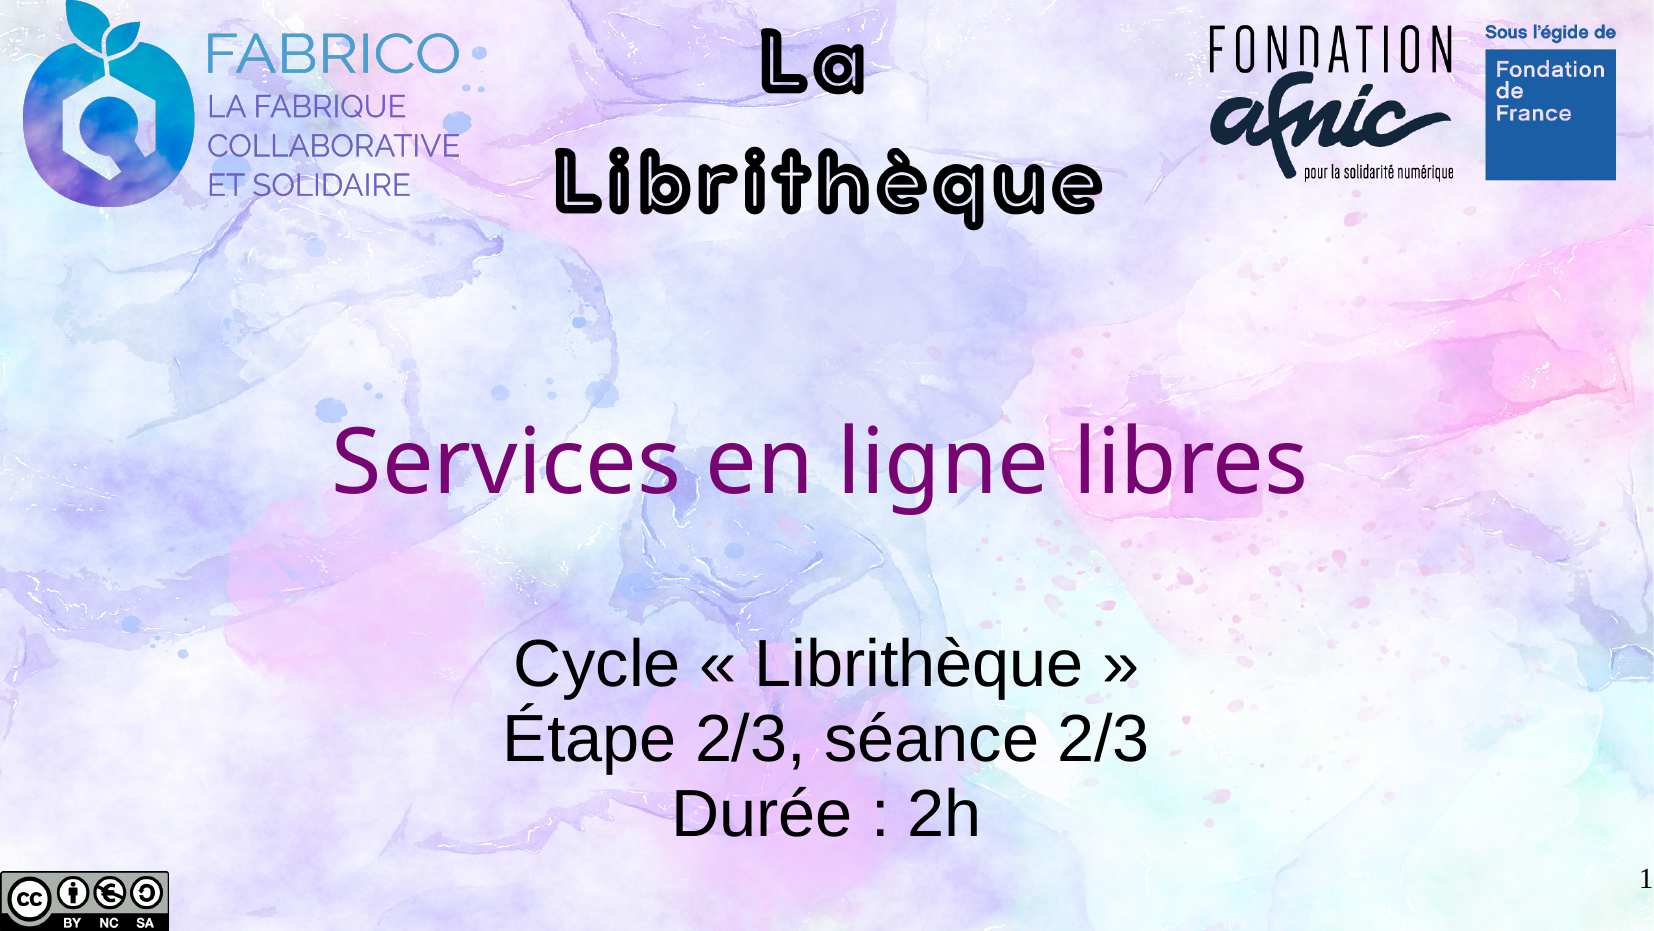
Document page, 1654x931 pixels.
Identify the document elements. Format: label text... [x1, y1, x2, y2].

picture [23, 0, 459, 207]
picture [479, 0, 1653, 295]
picture [0, 871, 169, 931]
title Services en ligne libres [76, 295, 1565, 621]
subtitle Cycle « Librithèque » Étape 2/3, séance 2/3 Durée : 2h [88, 626, 1565, 851]
